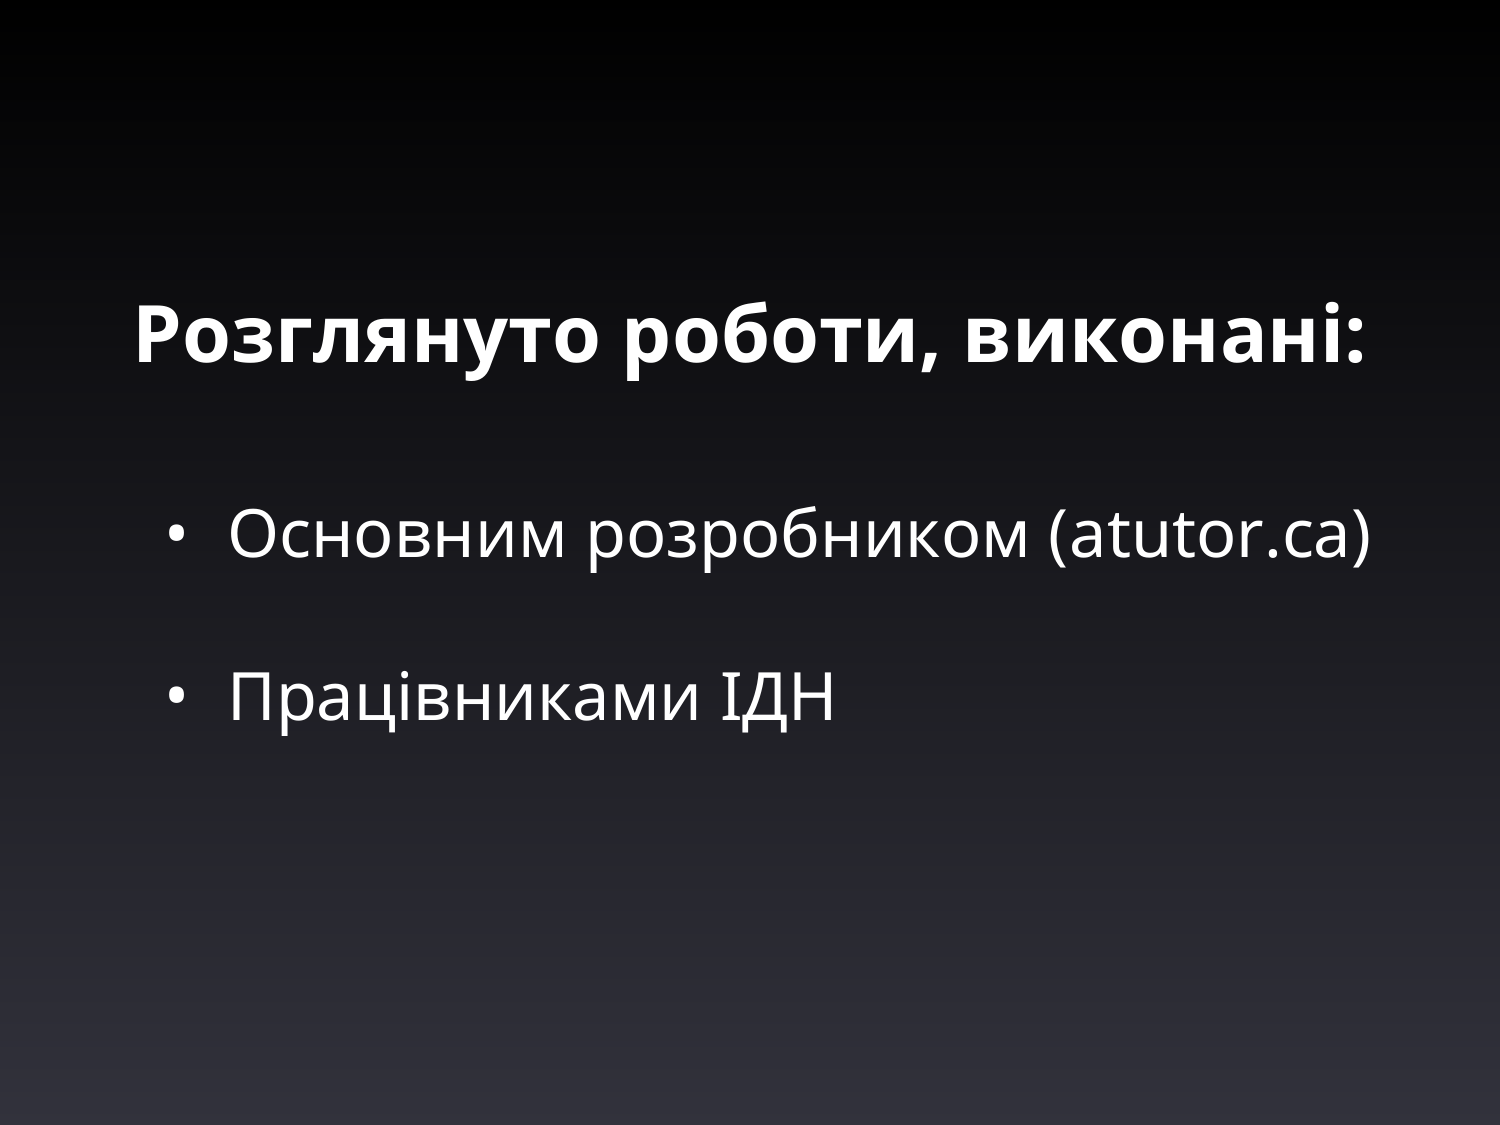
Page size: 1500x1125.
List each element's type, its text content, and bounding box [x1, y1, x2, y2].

text_box Основним розробником (atutor.ca) [150, 462, 1426, 601]
text_box Працівниками ІДН [150, 624, 1426, 763]
title Розглянуто роботи, виконані: [75, 237, 1426, 426]
